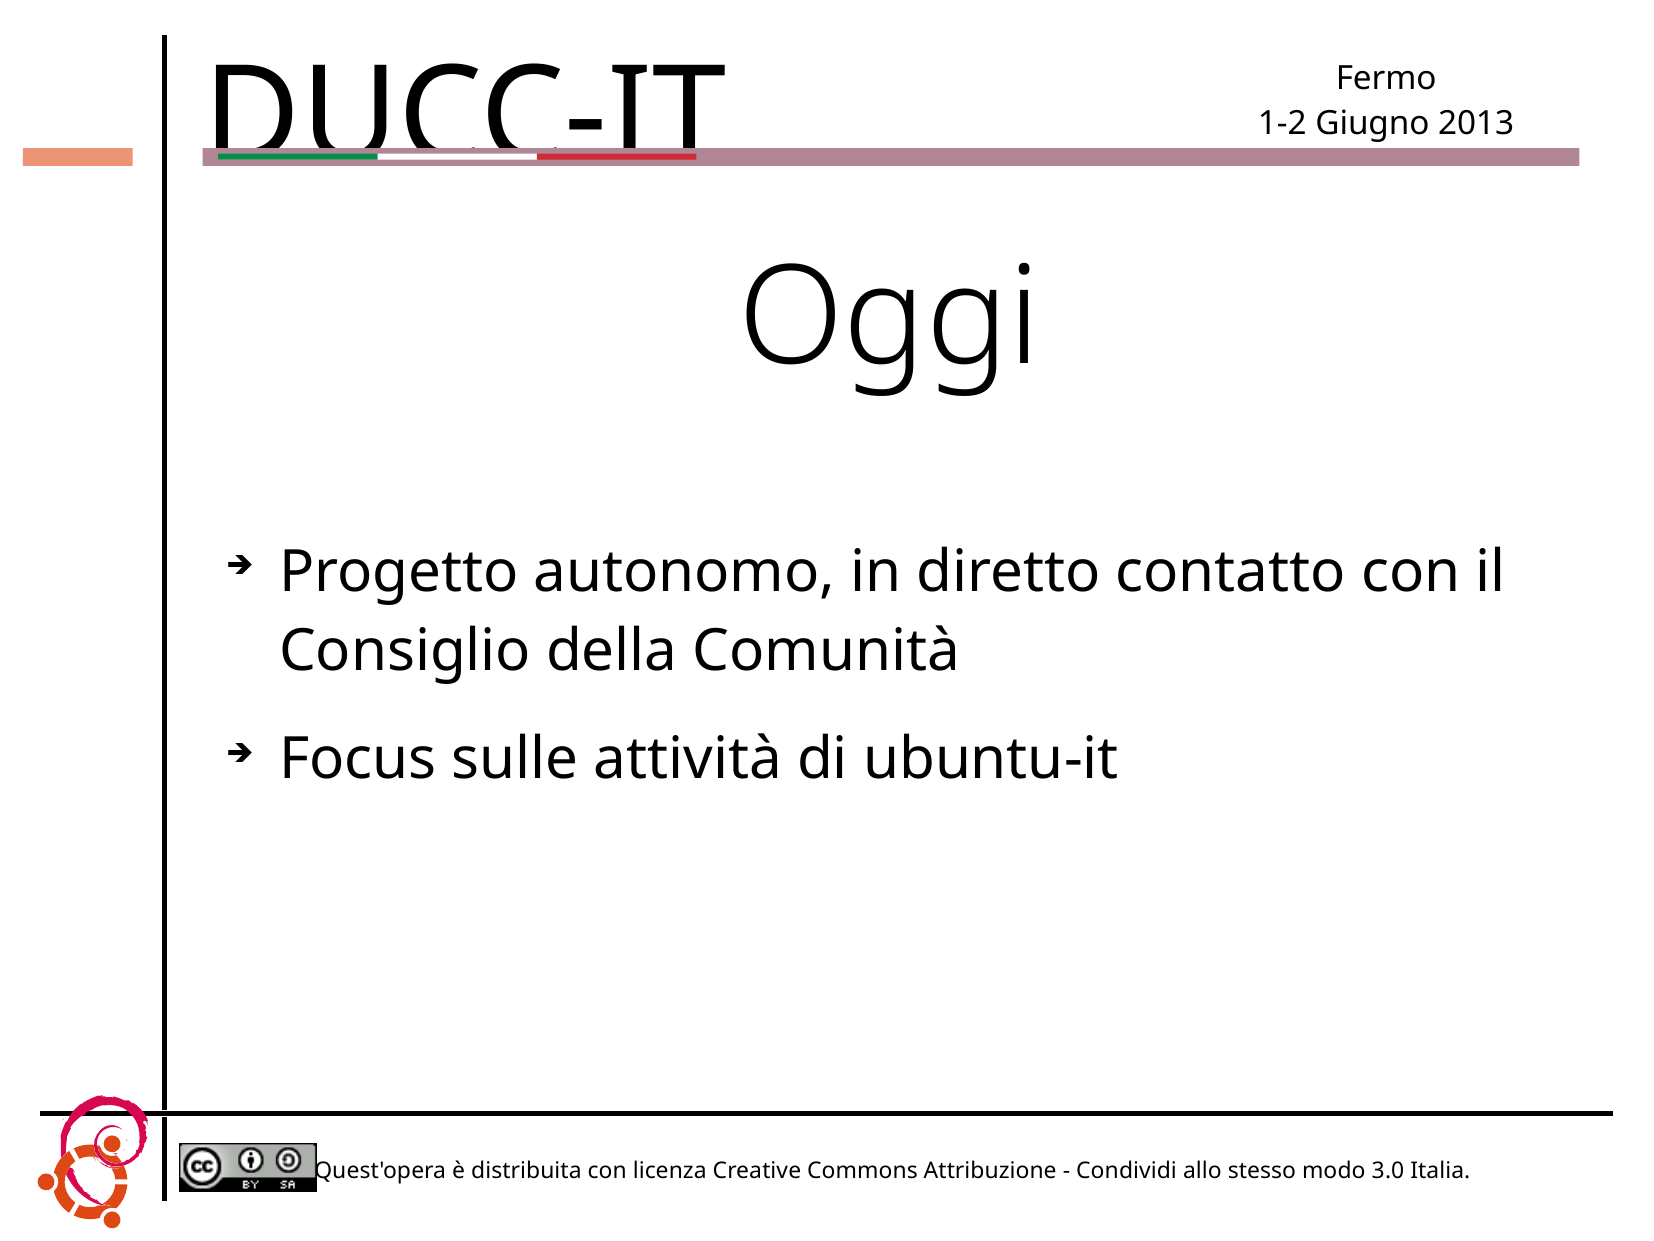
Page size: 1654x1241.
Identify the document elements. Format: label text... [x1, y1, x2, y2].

text_box Quest'opera è distribuita con licenza Creative Commons Attribuzione - Condividi allo stesso modo 3.0 Italia. [323, 1146, 1464, 1188]
text_box Fermo 1-2 Giugno 2013 [1243, 46, 1519, 136]
title Oggi [208, 206, 1571, 415]
text_box DUCC-IT [188, 10, 715, 175]
text_box [103, 1211, 121, 1229]
picture [179, 1143, 317, 1192]
text_box [37, 1173, 55, 1191]
text_box [202, 148, 1580, 166]
text_box [22, 148, 133, 166]
text_box [39, 34, 1614, 1220]
list Progetto autonomo, in diretto contatto con il Consiglio della Comunità Focus sulle attività di ubuntu-it [208, 528, 1571, 1037]
